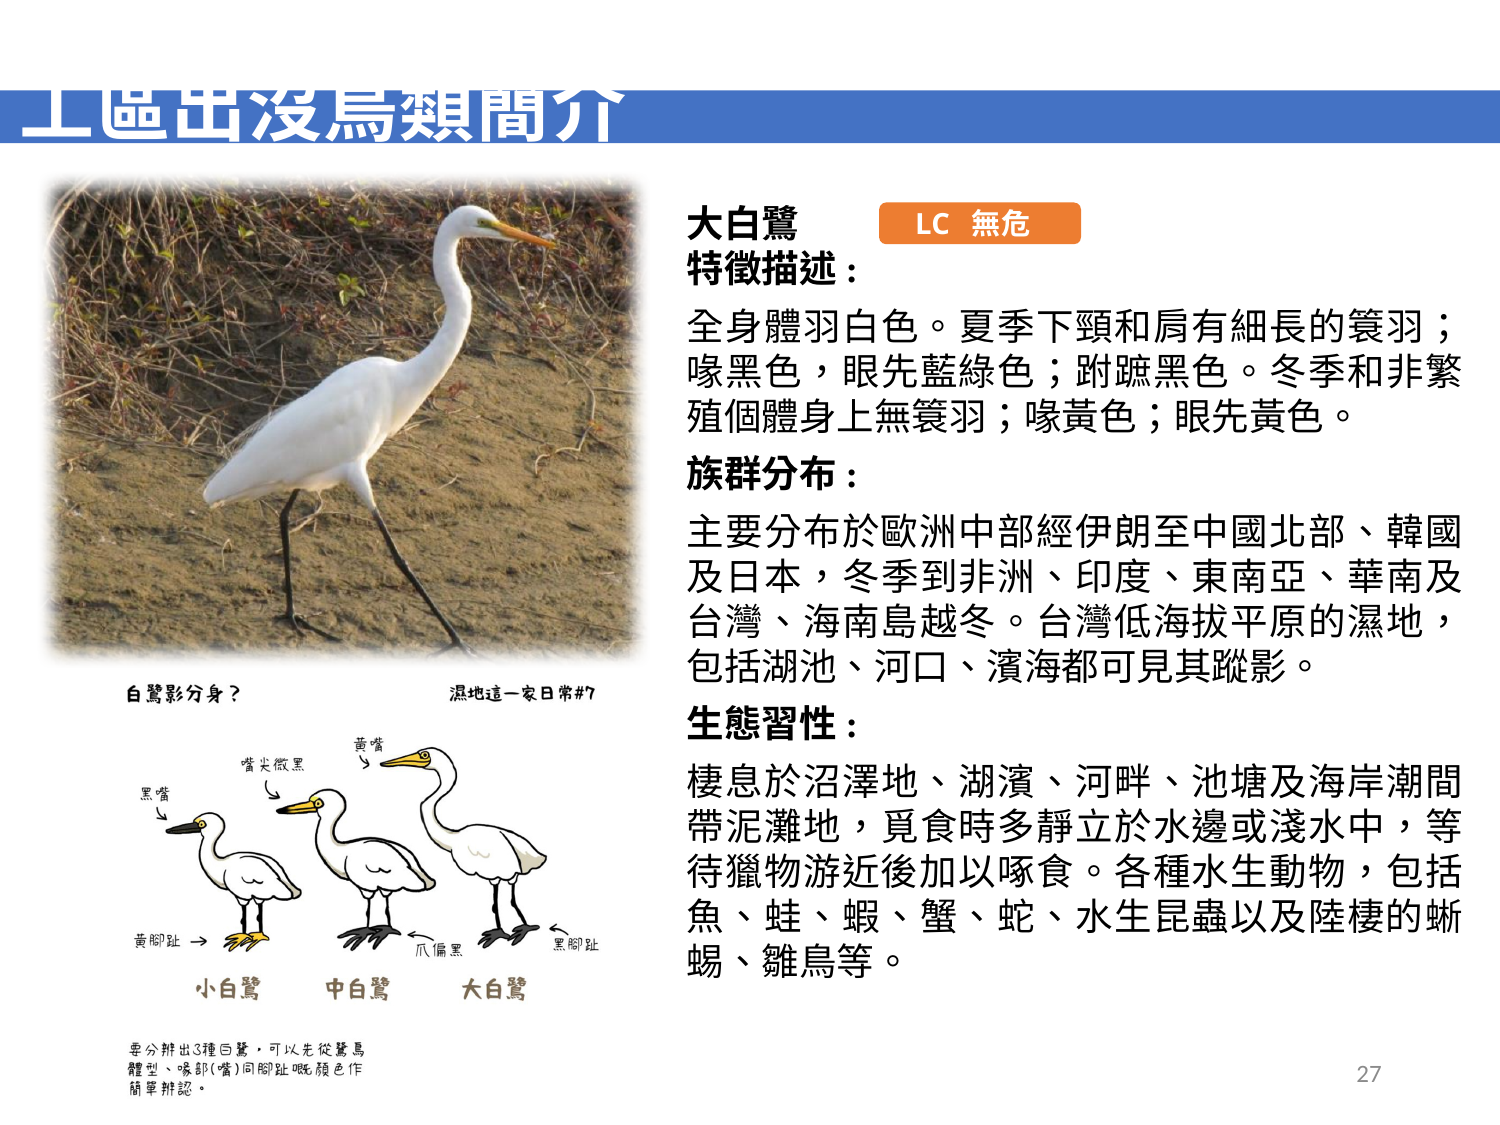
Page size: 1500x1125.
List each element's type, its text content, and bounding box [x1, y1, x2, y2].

text_box [959, 90, 1500, 144]
picture [36, 171, 651, 1125]
text_box 工區出沒鳥類簡介 [4, 42, 959, 185]
text_box [0, 90, 4, 144]
text_box 大白鷺 特徵描述: 全身體羽白色。夏季下頸和肩有細長的簑羽；喙黑色，眼先藍綠色；跗蹠黑色。冬季和非繁殖個體身上無簑羽；喙黃色；眼先黃色。 族群分布: 主要分布於歐洲中部經伊朗至中國北部、韓國及日本，冬季到非洲、印度、東南亞、華南及台灣、海南島越冬。台灣低海拔平原的濕地，包括湖池、河口、濱海都可見其蹤影。 生態習性: 棲息於沼澤地、湖濱、河畔、池塘及海岸潮間帶泥灘地，覓食時多靜立於水邊或淺水中，等待獵物游近後加以啄食。各種水生動物，包括魚、蛙、蝦、蟹、蛇、水生昆蟲以及陸棲的蜥蜴、雛鳥等。 [671, 192, 1478, 991]
text_box LC 無危 [879, 202, 1082, 245]
